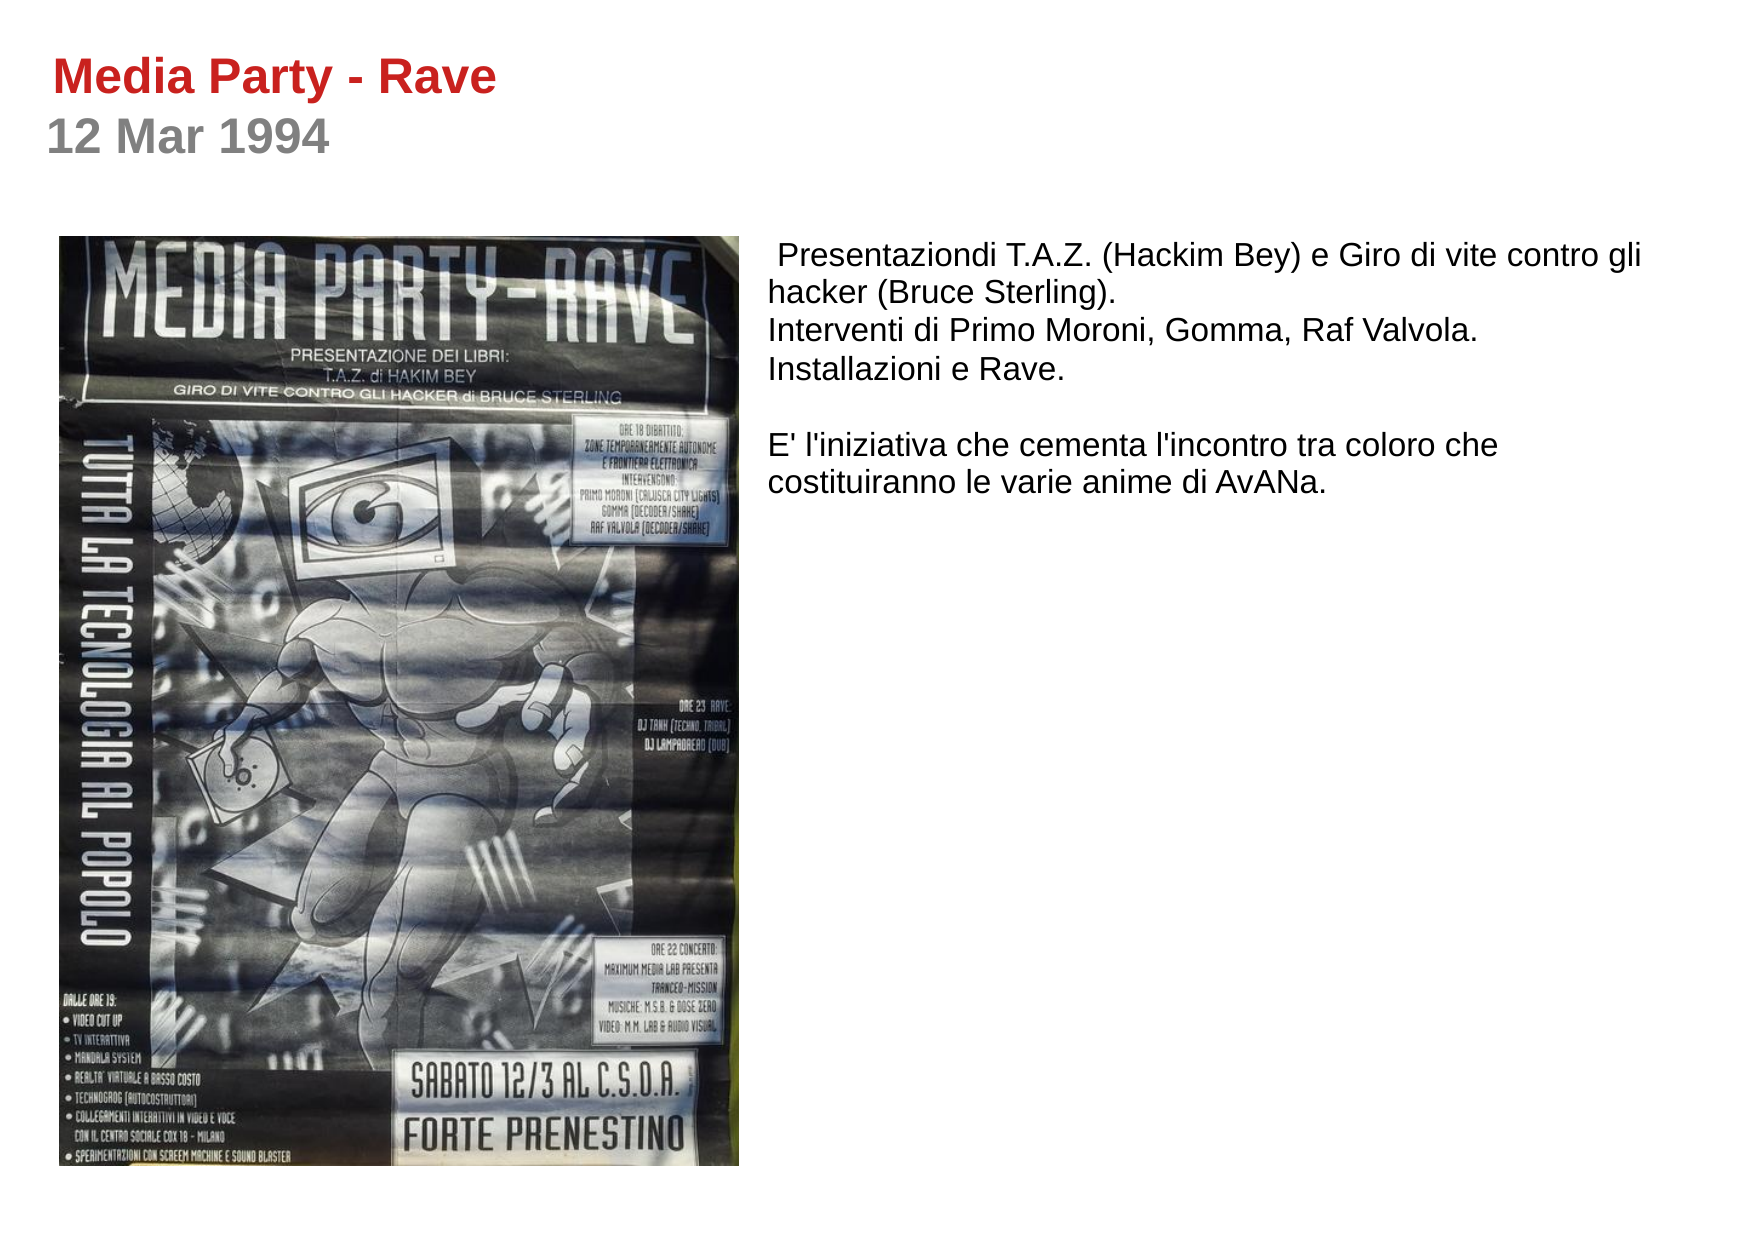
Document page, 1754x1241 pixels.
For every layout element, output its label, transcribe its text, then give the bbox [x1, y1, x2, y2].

text_box 12 Mar 1994 [31, 101, 627, 178]
picture [59, 236, 739, 1166]
subtitle Presentaziondi T.A.Z. (Hackim Bey) e Giro di vite contro gli hacker (Bruce Sterling). Interventi di Primo Moroni, Gomma, Raf Valvola. Installazioni e Rave. E' l'iniziativa che cementa l'incontro tra coloro che costituiranno le varie anime di AvANa. [767, 236, 1692, 1182]
title Media Party - Rave [52, 39, 1713, 114]
